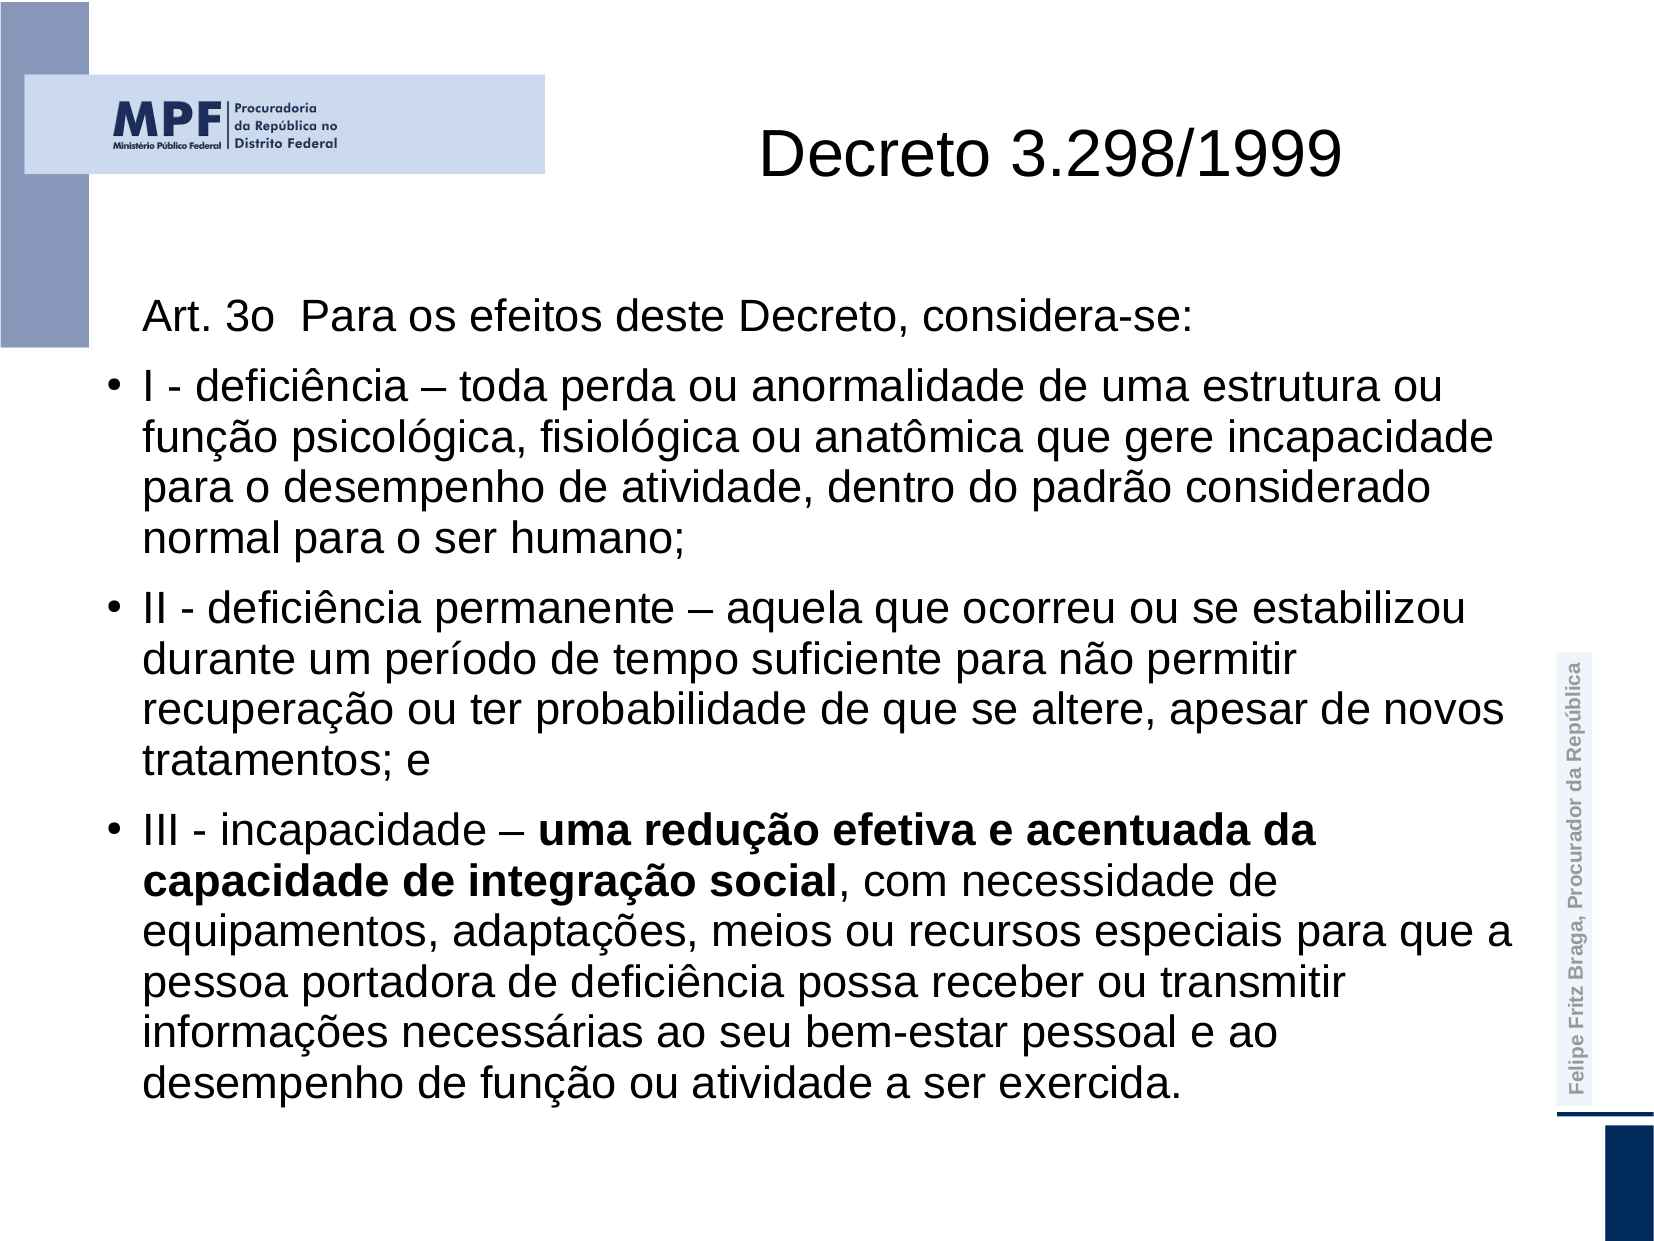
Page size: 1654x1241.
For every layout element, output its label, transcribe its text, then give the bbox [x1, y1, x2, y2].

picture [0, 2, 1654, 1241]
title Decreto 3.298/1999 [531, 49, 1571, 257]
list Art. 3o Para os efeitos deste Decreto, considera-se: I - deficiência – toda perda ou anormalidade de uma estrutura ou função psicológica, fisiológica ou anatômica que gere incapacidade para o desempenho de atividade, dentro do padrão considerado normal para o ser humano; II - deficiência permanente – aquela que ocorreu ou se estabilizou durante um período de tempo suficiente para não permitir recuperação ou ter probabilidade de que se altere, apesar de novos tratamentos; e III - incapacidade – uma redução efetiva e acentuada da capacidade de integração social, com necessidade de equipamentos, adaptações, meios ou recursos especiais para que a pessoa portadora de deficiência possa receber ou transmitir informações necessárias ao seu bem-estar pessoal e ao desempenho de função ou atividade a ser exercida. [94, 290, 1548, 1109]
